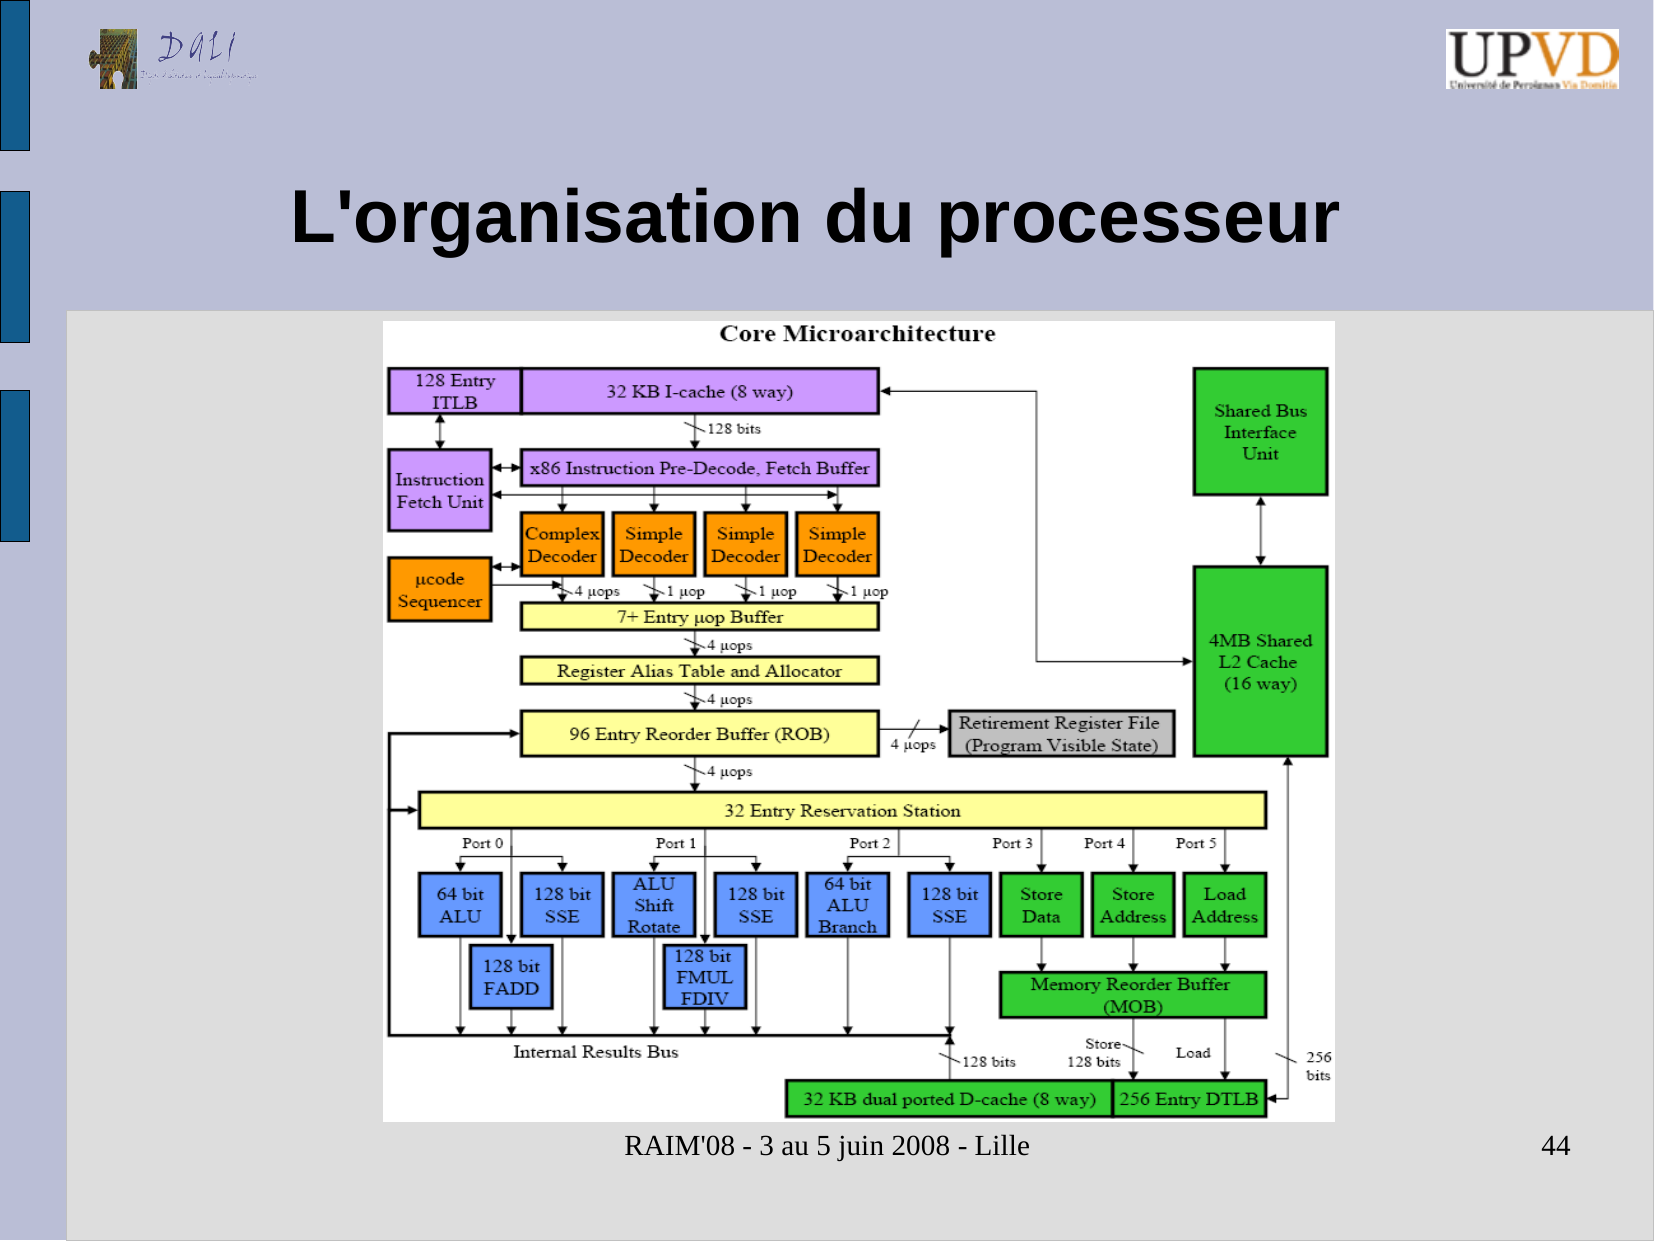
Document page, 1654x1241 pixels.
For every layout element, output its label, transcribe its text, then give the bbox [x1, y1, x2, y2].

picture [1446, 29, 1619, 89]
picture [88, 29, 261, 89]
text_box L'organisation du processeur [275, 166, 1357, 266]
picture [383, 321, 1335, 1123]
